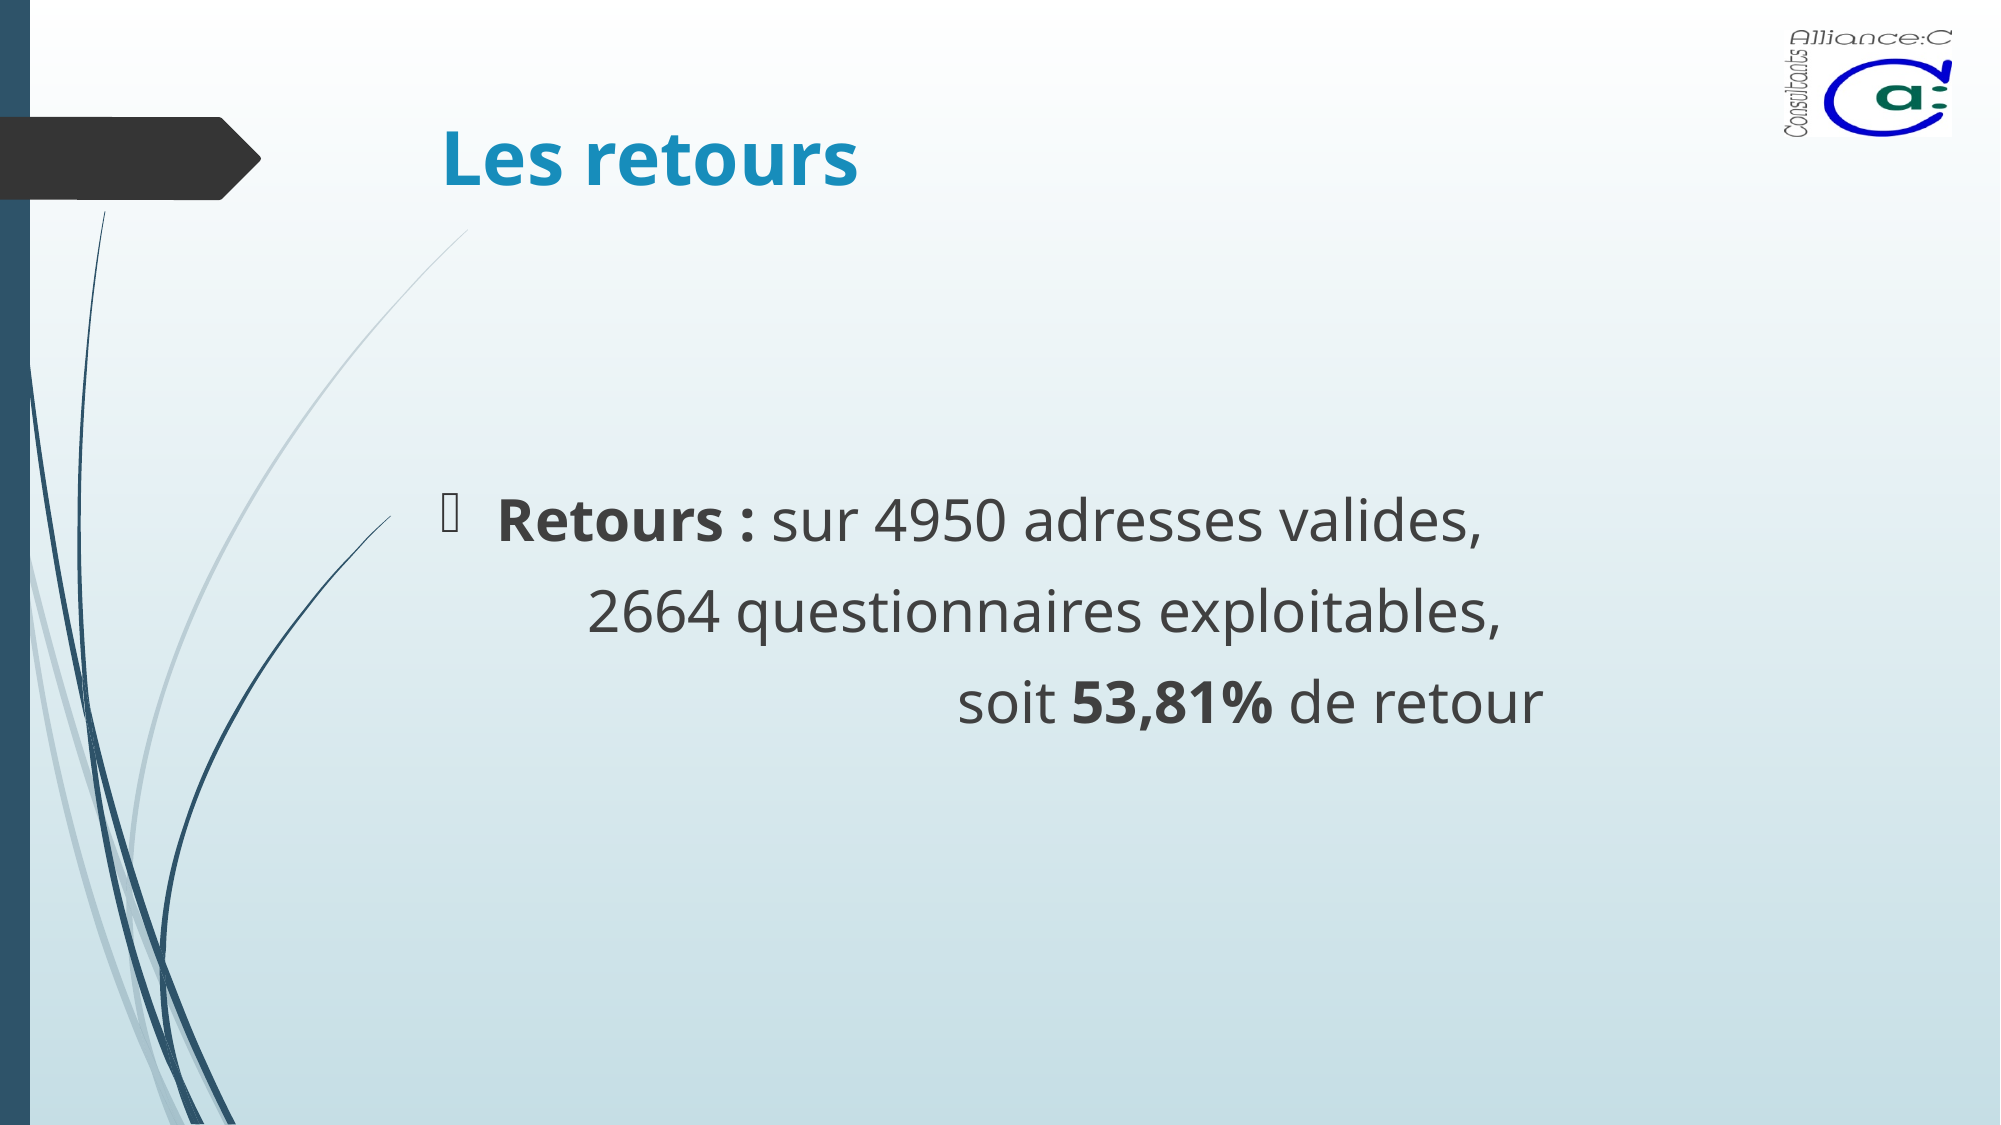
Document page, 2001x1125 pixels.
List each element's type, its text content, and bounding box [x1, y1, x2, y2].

picture [1784, 30, 1952, 137]
title Les retours [425, 102, 1888, 313]
list Retours : sur 4950 adresses valides, 2664 questionnaires exploitables, soit 53,81% de retour [425, 476, 1888, 793]
